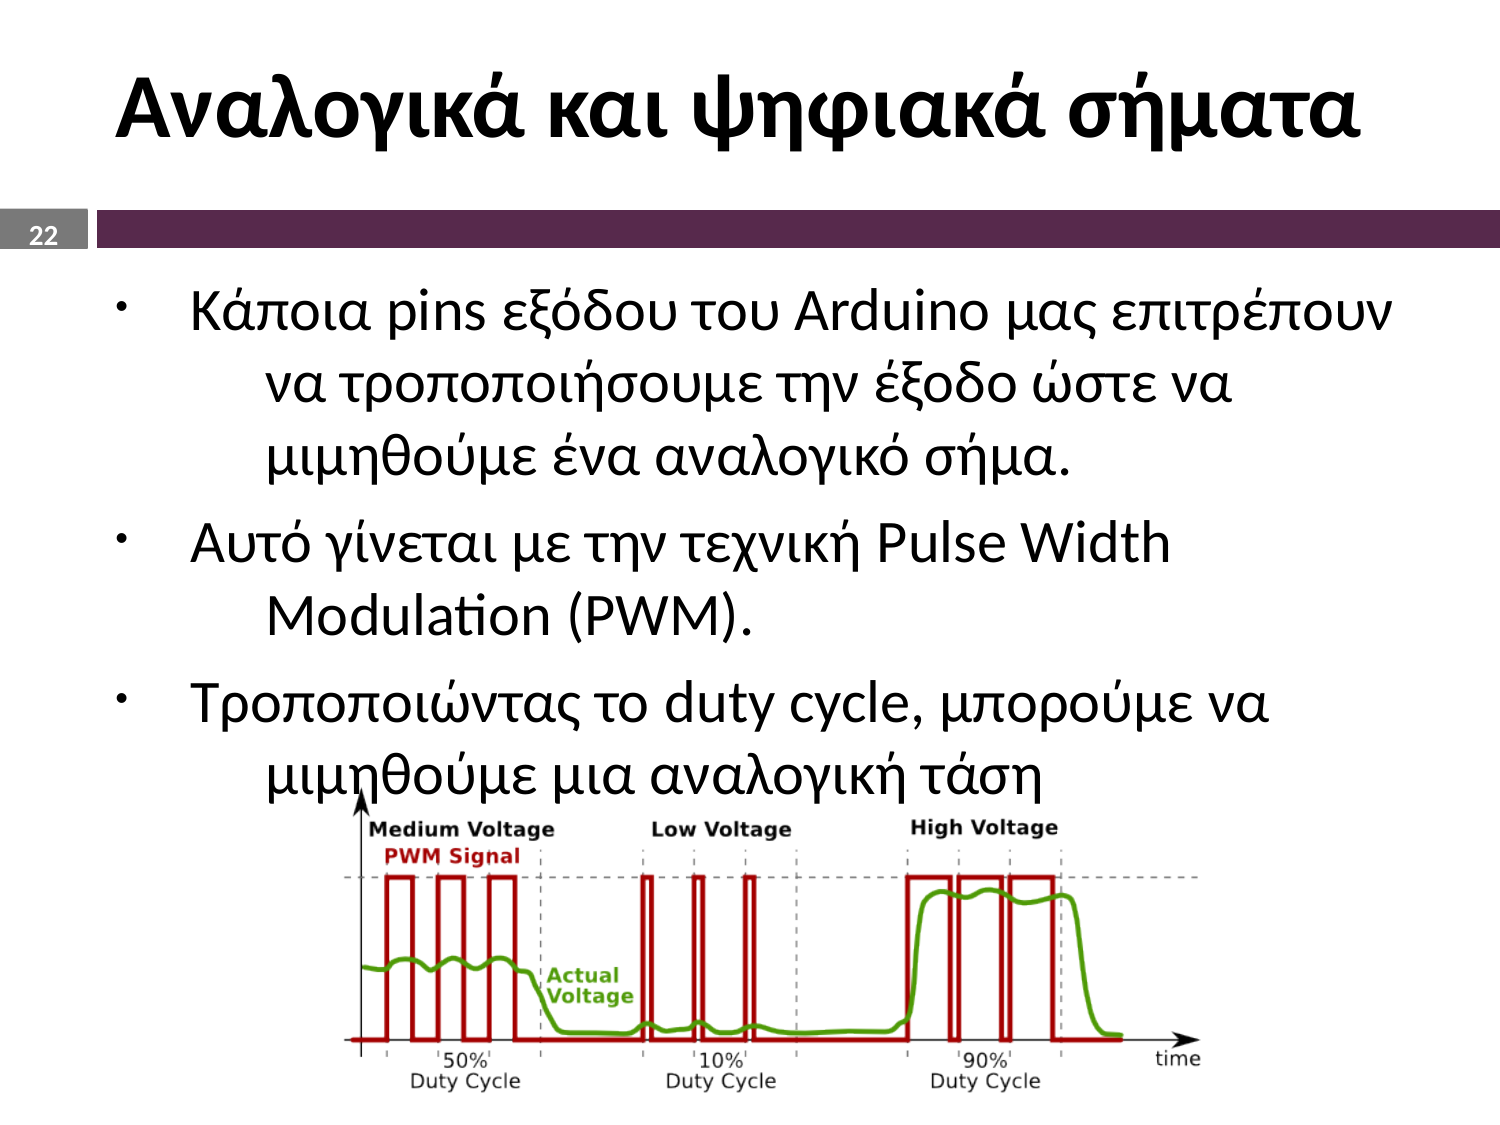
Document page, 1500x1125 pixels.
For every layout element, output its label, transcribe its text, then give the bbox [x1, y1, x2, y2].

title Αναλογικά και ψηφιακά σήματα [100, 19, 1438, 182]
picture [335, 781, 1209, 1101]
text_box [0, 208, 88, 249]
list Κάποια pins εξόδου του Arduino μας επιτρέπουν να τροποποιήσουμε την έξοδο ώστε να μιμηθούμε ένα αναλογικό σήμα. Αυτό γίνεται με την τεχνική Pulse Width Modulation (PWM). Τροποποιώντας το duty cycle, μπορούμε να μιμηθούμε μια αναλογική τάση [100, 262, 1438, 1000]
